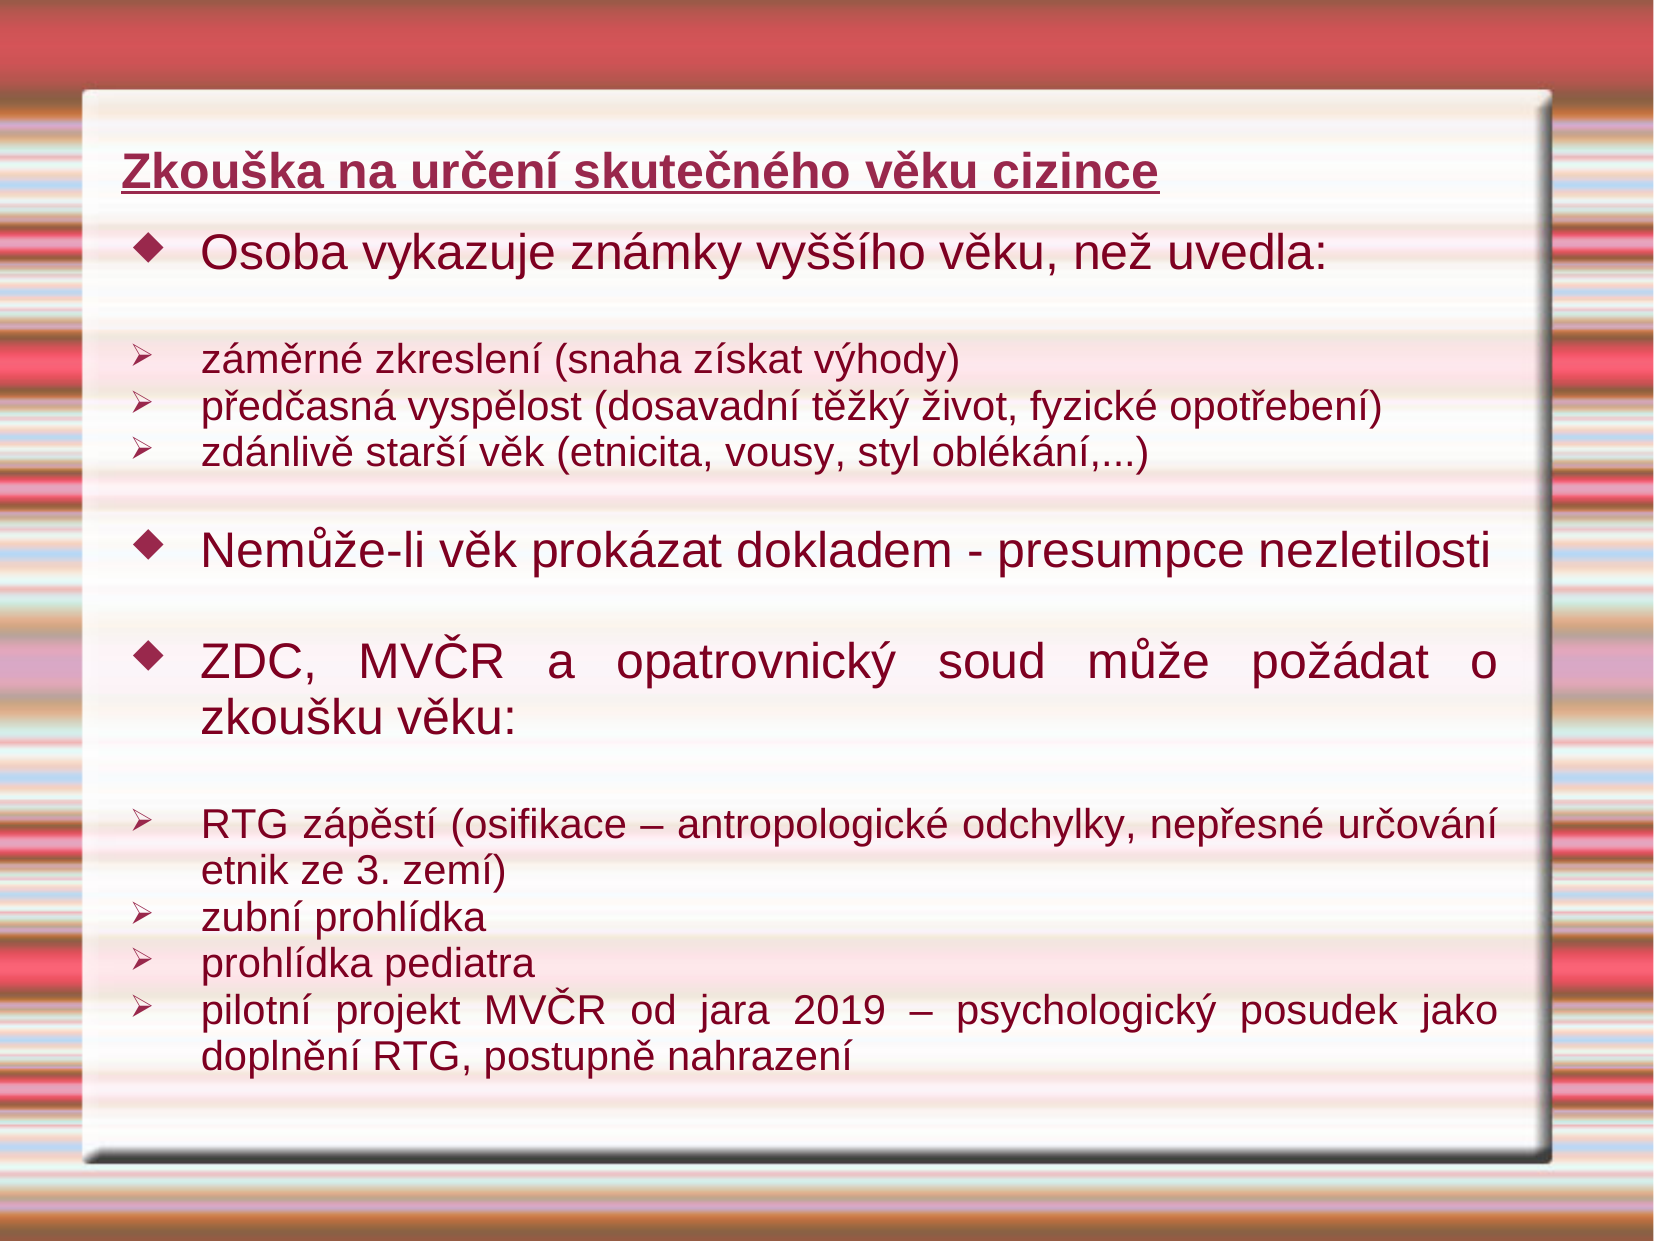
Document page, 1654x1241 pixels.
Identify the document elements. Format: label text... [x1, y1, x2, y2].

title Zkouška na určení skutečného věku cizince [121, 50, 1534, 237]
list Osoba vykazuje známky vyššího věku, než uvedla: záměrné zkreslení (snaha získat výhody) předčasná vyspělost (dosavadní těžký život, fyzické opotřebení) zdánlivě starší věk (etnicita, vousy, styl oblékání,...) Nemůže-li věk prokázat dokladem - presumpce nezletilosti ZDC, MVČR a opatrovnický soud může požádat o zkoušku věku: RTG zápěstí (osifikace – antropologické odchylky, nepřesné určování etnik ze 3. zemí) zubní prohlídka prohlídka pediatra pilotní projekt MVČR od jara 2019 – psychologický posudek jako doplnění RTG, postupně nahrazení [118, 224, 1500, 1109]
picture [0, 0, 1654, 1241]
